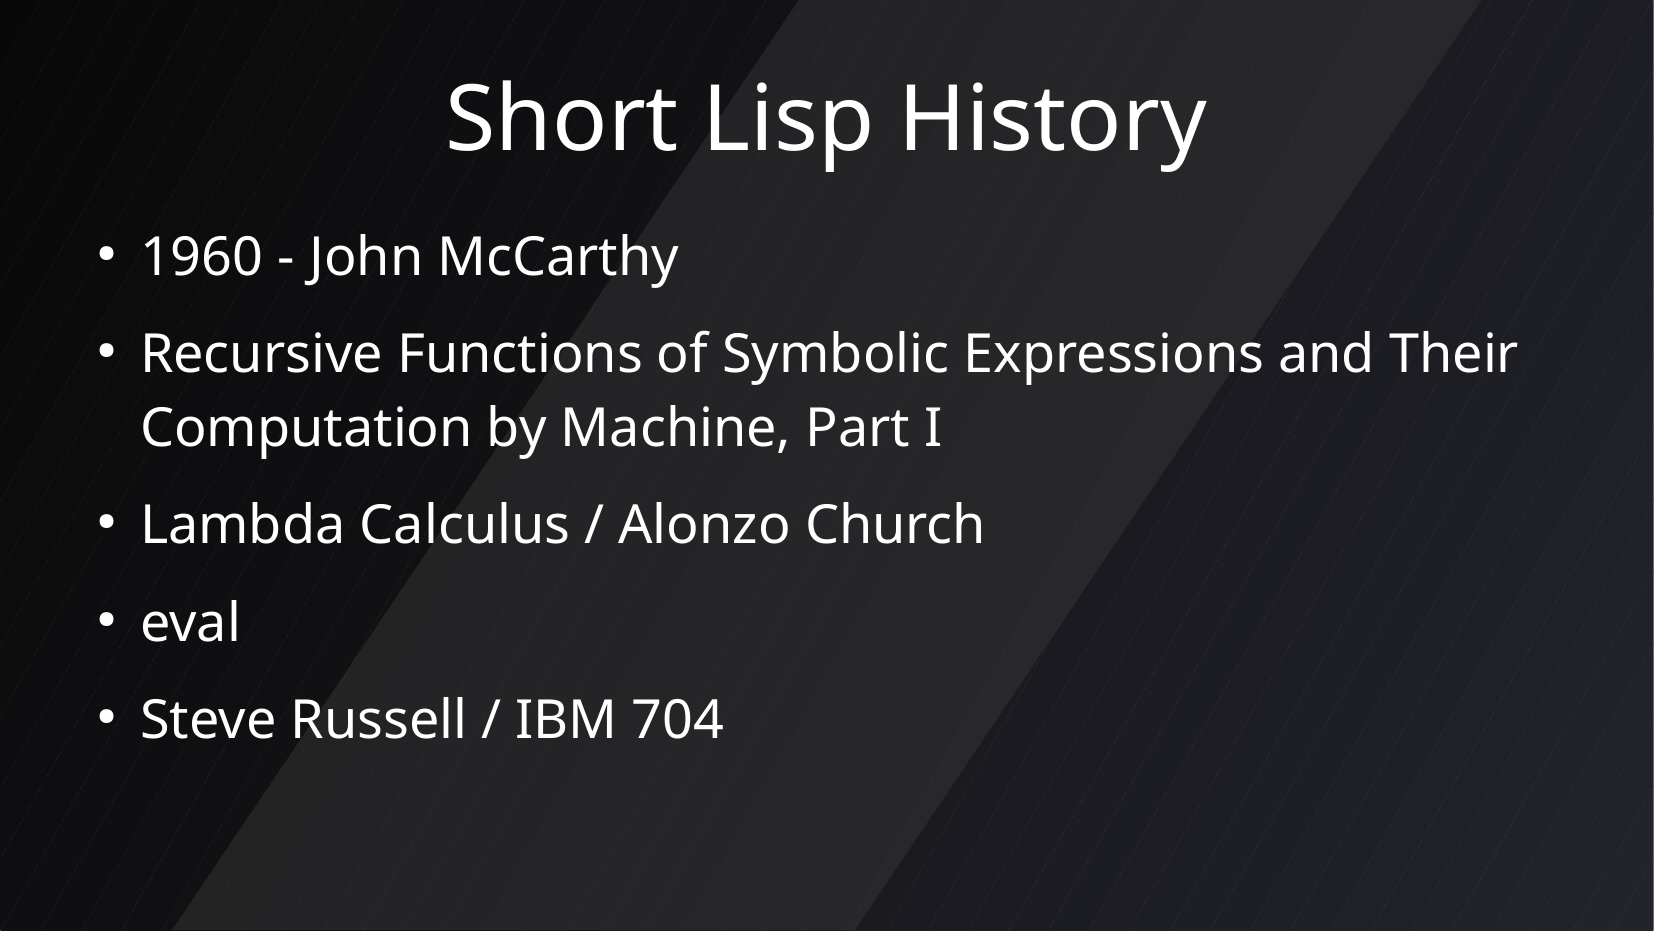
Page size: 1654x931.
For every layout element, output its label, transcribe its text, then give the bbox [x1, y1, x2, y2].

list 1960 - John McCarthy Recursive Functions of Symbolic Expressions and Their Computation by Machine, Part I Lambda Calculus / Alonzo Church eval Steve Russell / IBM 704 [82, 217, 1571, 758]
title Short Lisp History [82, 37, 1571, 193]
